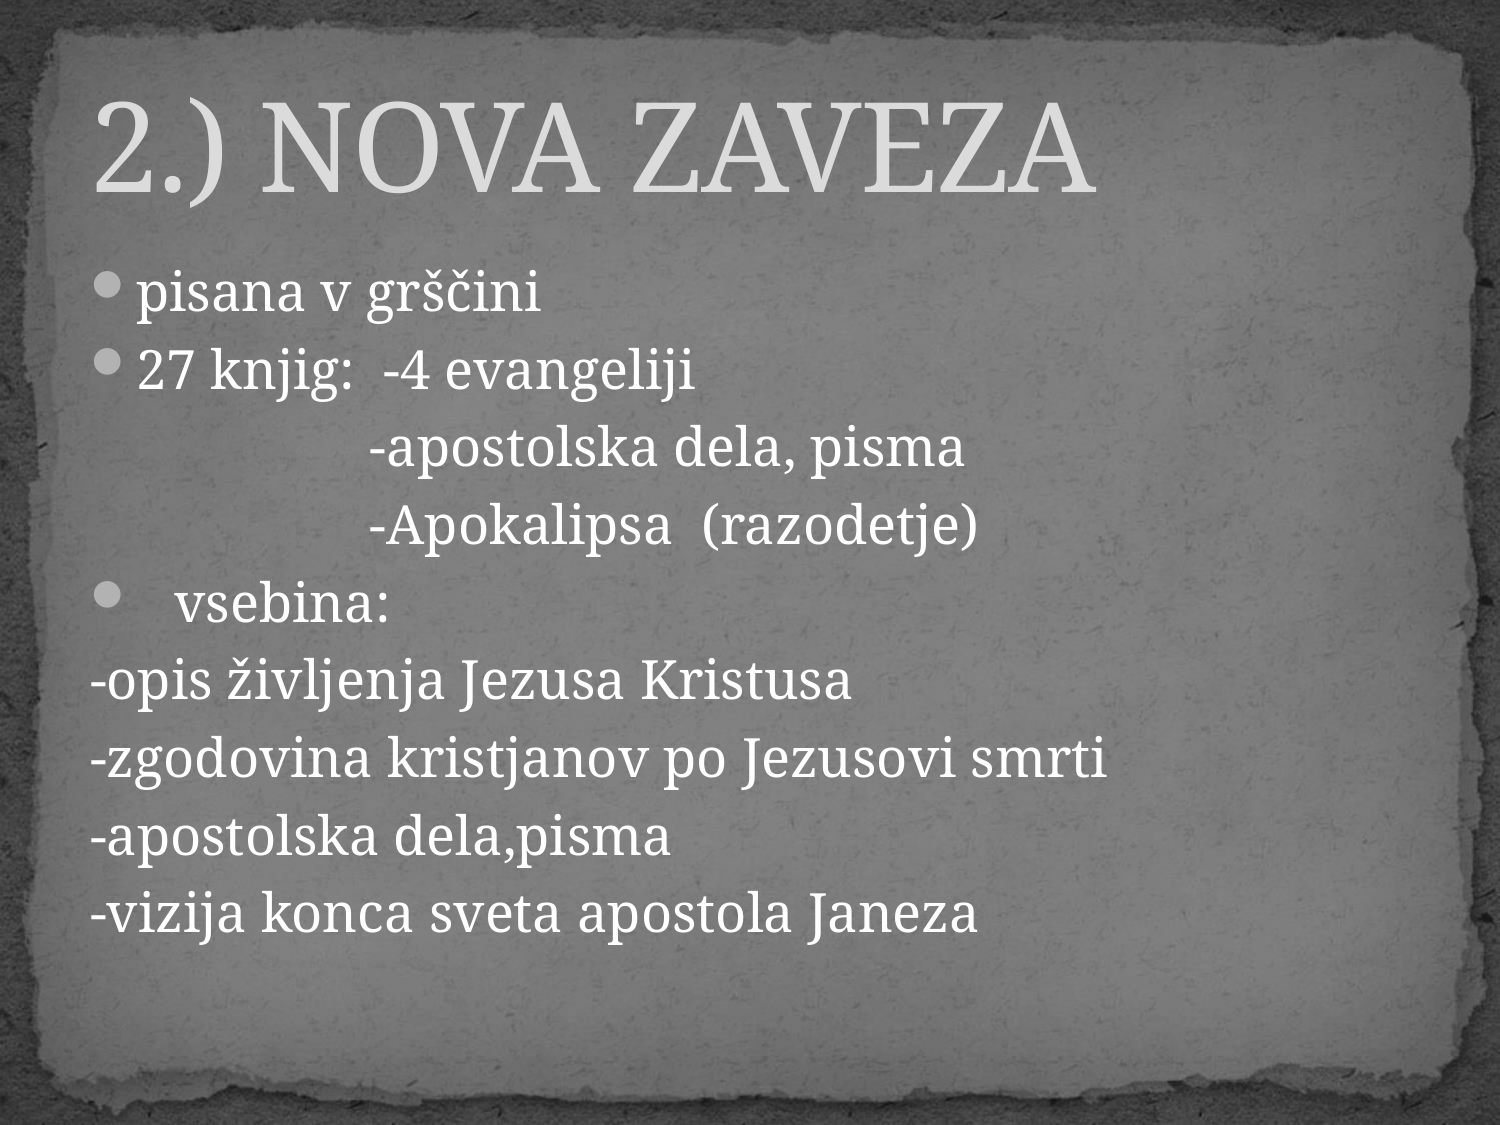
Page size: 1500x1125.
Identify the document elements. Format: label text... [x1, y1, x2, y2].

list pisana v grščini 27 knjig: -4 evangeliji -apostolska dela, pisma -Apokalipsa (razodetje) vsebina: -opis življenja Jezusa Kristusa -zgodovina kristjanov po Jezusovi smrti -apostolska dela,pisma -vizija konca sveta apostola Janeza [75, 249, 1425, 1043]
picture [0, 0, 1500, 1125]
title 2.) NOVA ZAVEZA [75, 24, 1425, 225]
